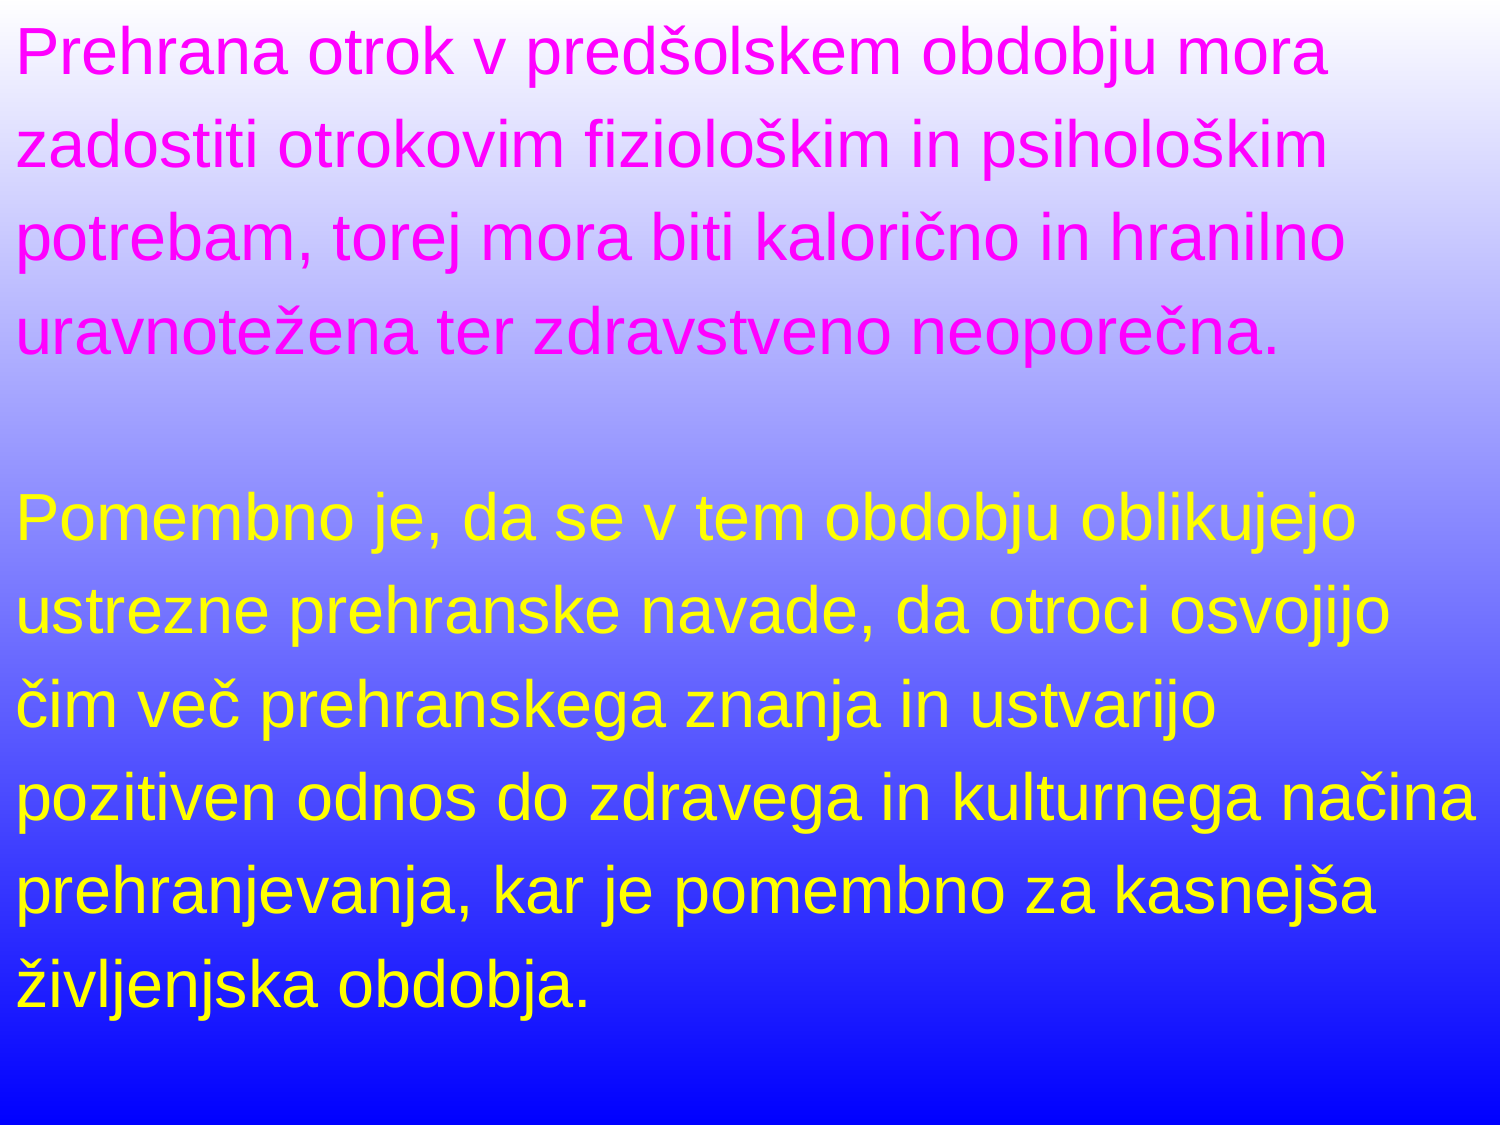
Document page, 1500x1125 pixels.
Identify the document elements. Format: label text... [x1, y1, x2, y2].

list Prehrana otrok v predšolskem obdobju mora zadostiti otrokovim fiziološkim in psihološkim potrebam, torej mora biti kalorično in hranilno uravnotežena ter zdravstveno neoporečna. Pomembno je, da se v tem obdobju oblikujejo ustrezne prehranske navade, da otroci osvojijo čim več prehranskega znanja in ustvarijo pozitiven odnos do zdravega in kulturnega načina prehranjevanja, kar je pomembno za kasnejša življenjska obdobja. [0, 0, 1500, 1125]
